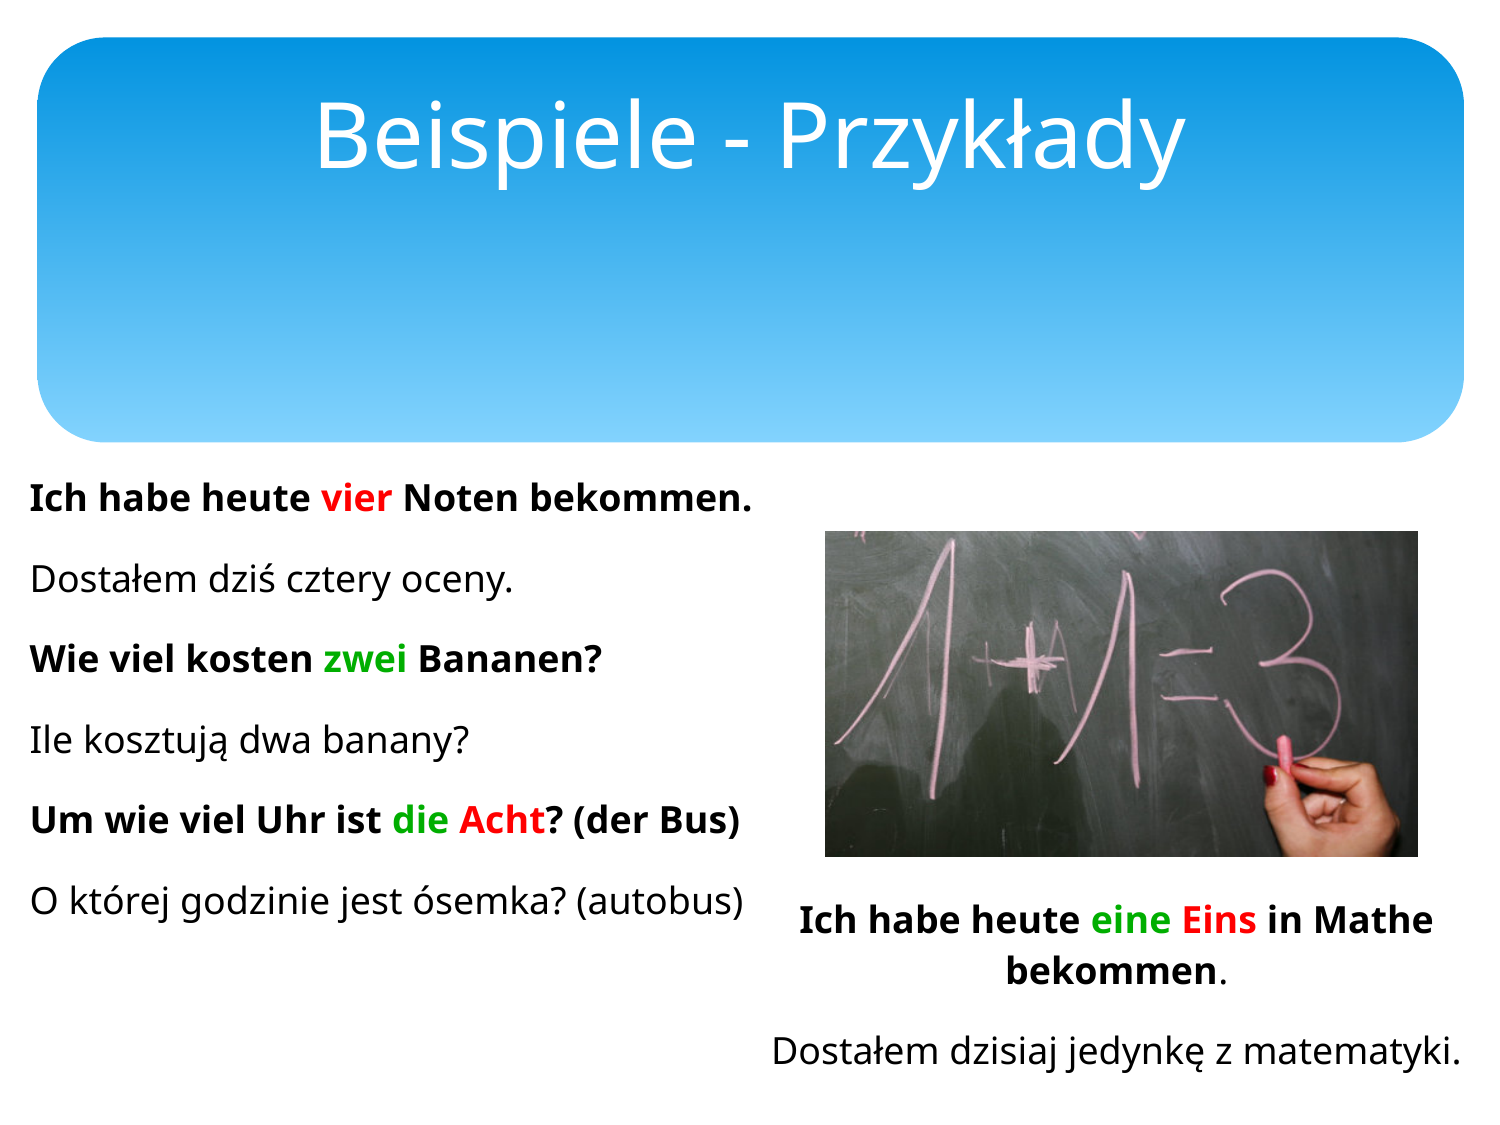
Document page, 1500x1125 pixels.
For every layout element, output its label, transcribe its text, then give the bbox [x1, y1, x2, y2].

picture [825, 531, 1418, 857]
text_box Ich habe heute eine Eins in Mathe bekommen. Dostałem dzisiaj jedynkę z matematyki. [733, 885, 1500, 1022]
title Beispiele - Przykłady [75, 55, 1425, 261]
text_box Ich habe heute vier Noten bekommen. Dostałem dziś cztery oceny. Wie viel kosten zwei Bananen? Ile kosztują dwa banany? Um wie viel Uhr ist die Acht? (der Bus) O której godzinie jest ósemka? (autobus) [29, 383, 1266, 1014]
